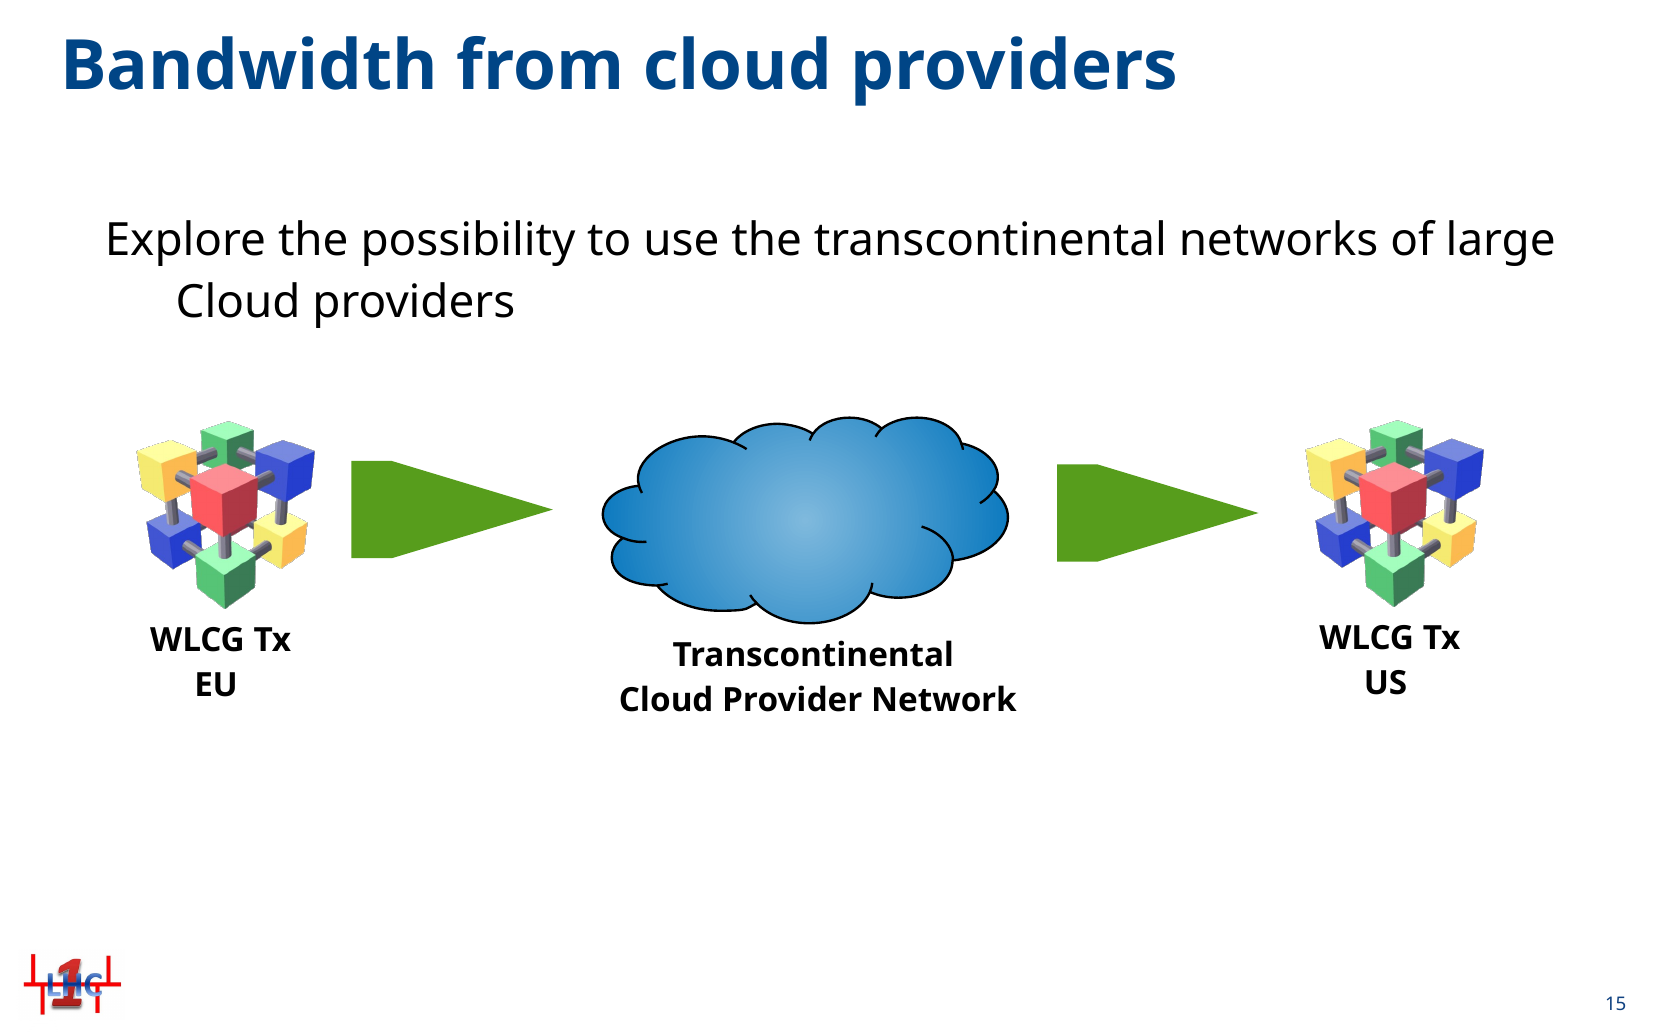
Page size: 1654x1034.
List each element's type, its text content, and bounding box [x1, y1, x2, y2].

text_box WLCG Tx US [1290, 606, 1490, 724]
picture [121, 425, 336, 623]
title Bandwidth from cloud providers [60, 0, 1528, 138]
text_box [1057, 464, 1259, 562]
text_box WLCG Tx EU [121, 608, 321, 726]
text_box Transcontinental Cloud Provider Network [571, 623, 1065, 741]
picture [16, 949, 125, 1032]
text_box Explore the possibility to use the transcontinental networks of large Cloud providers [90, 198, 1591, 425]
text_box [351, 460, 553, 559]
picture [1290, 406, 1505, 621]
text_box [602, 417, 1008, 623]
